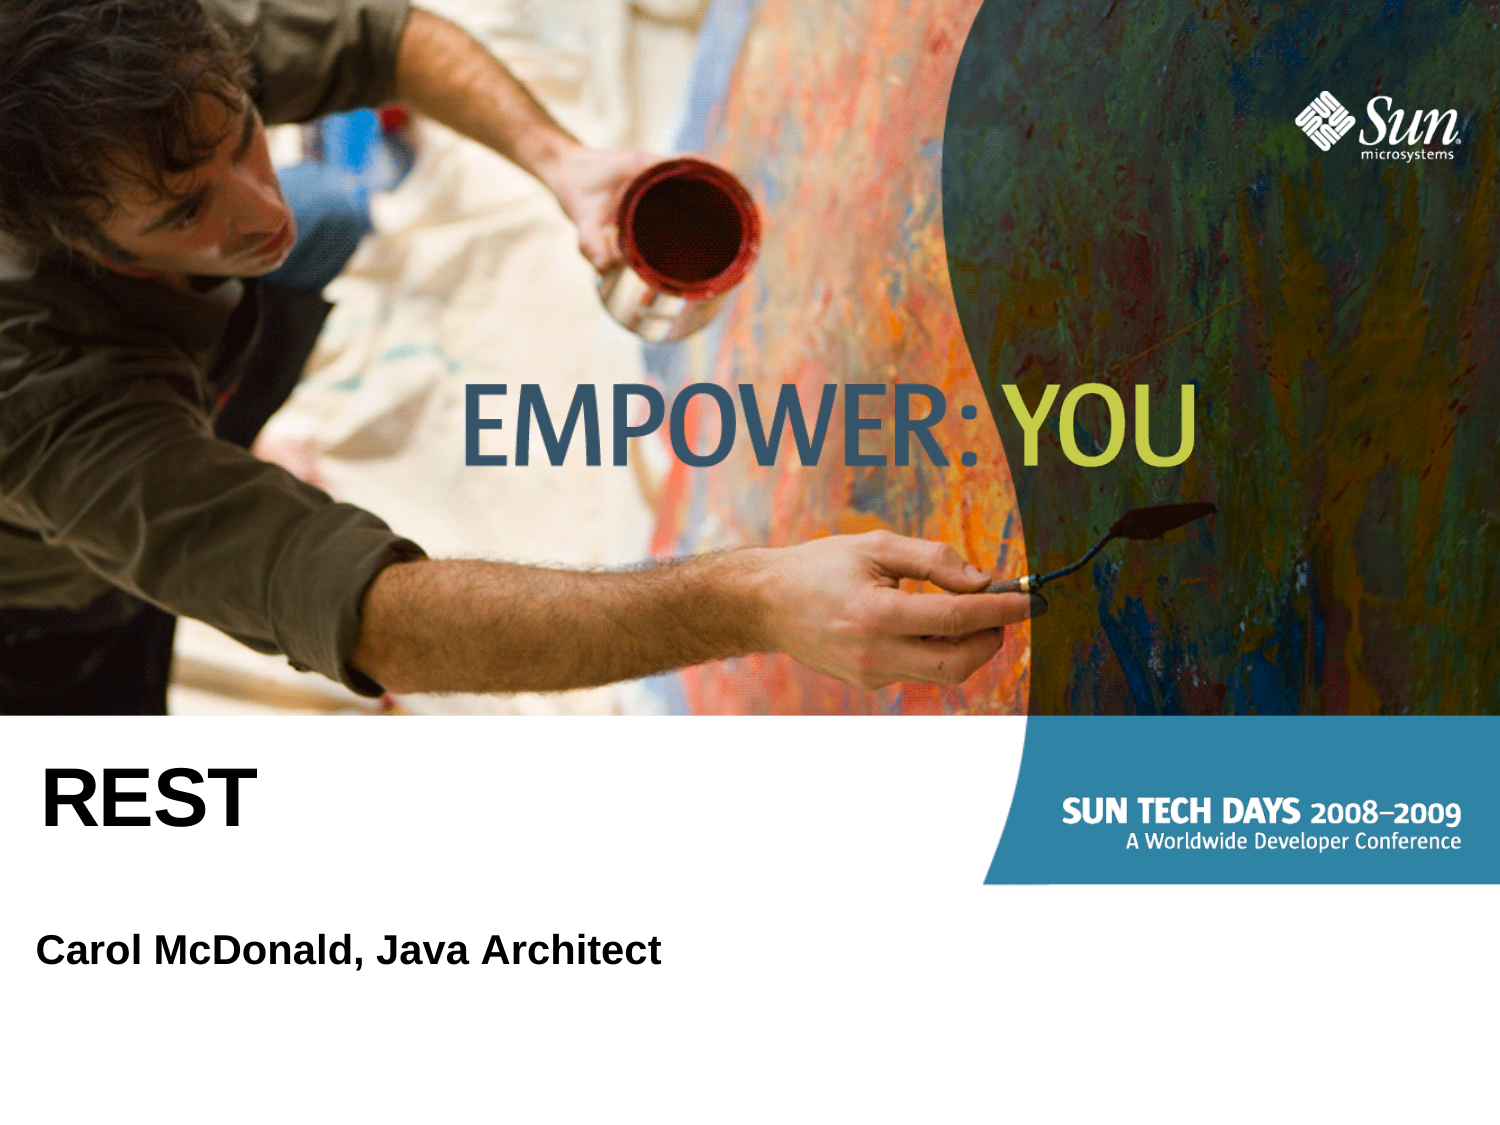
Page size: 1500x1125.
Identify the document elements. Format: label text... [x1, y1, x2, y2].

picture [0, 0, 1500, 1125]
text_box Carol McDonald, Java Architect [35, 932, 1008, 1067]
title REST [40, 759, 1007, 928]
